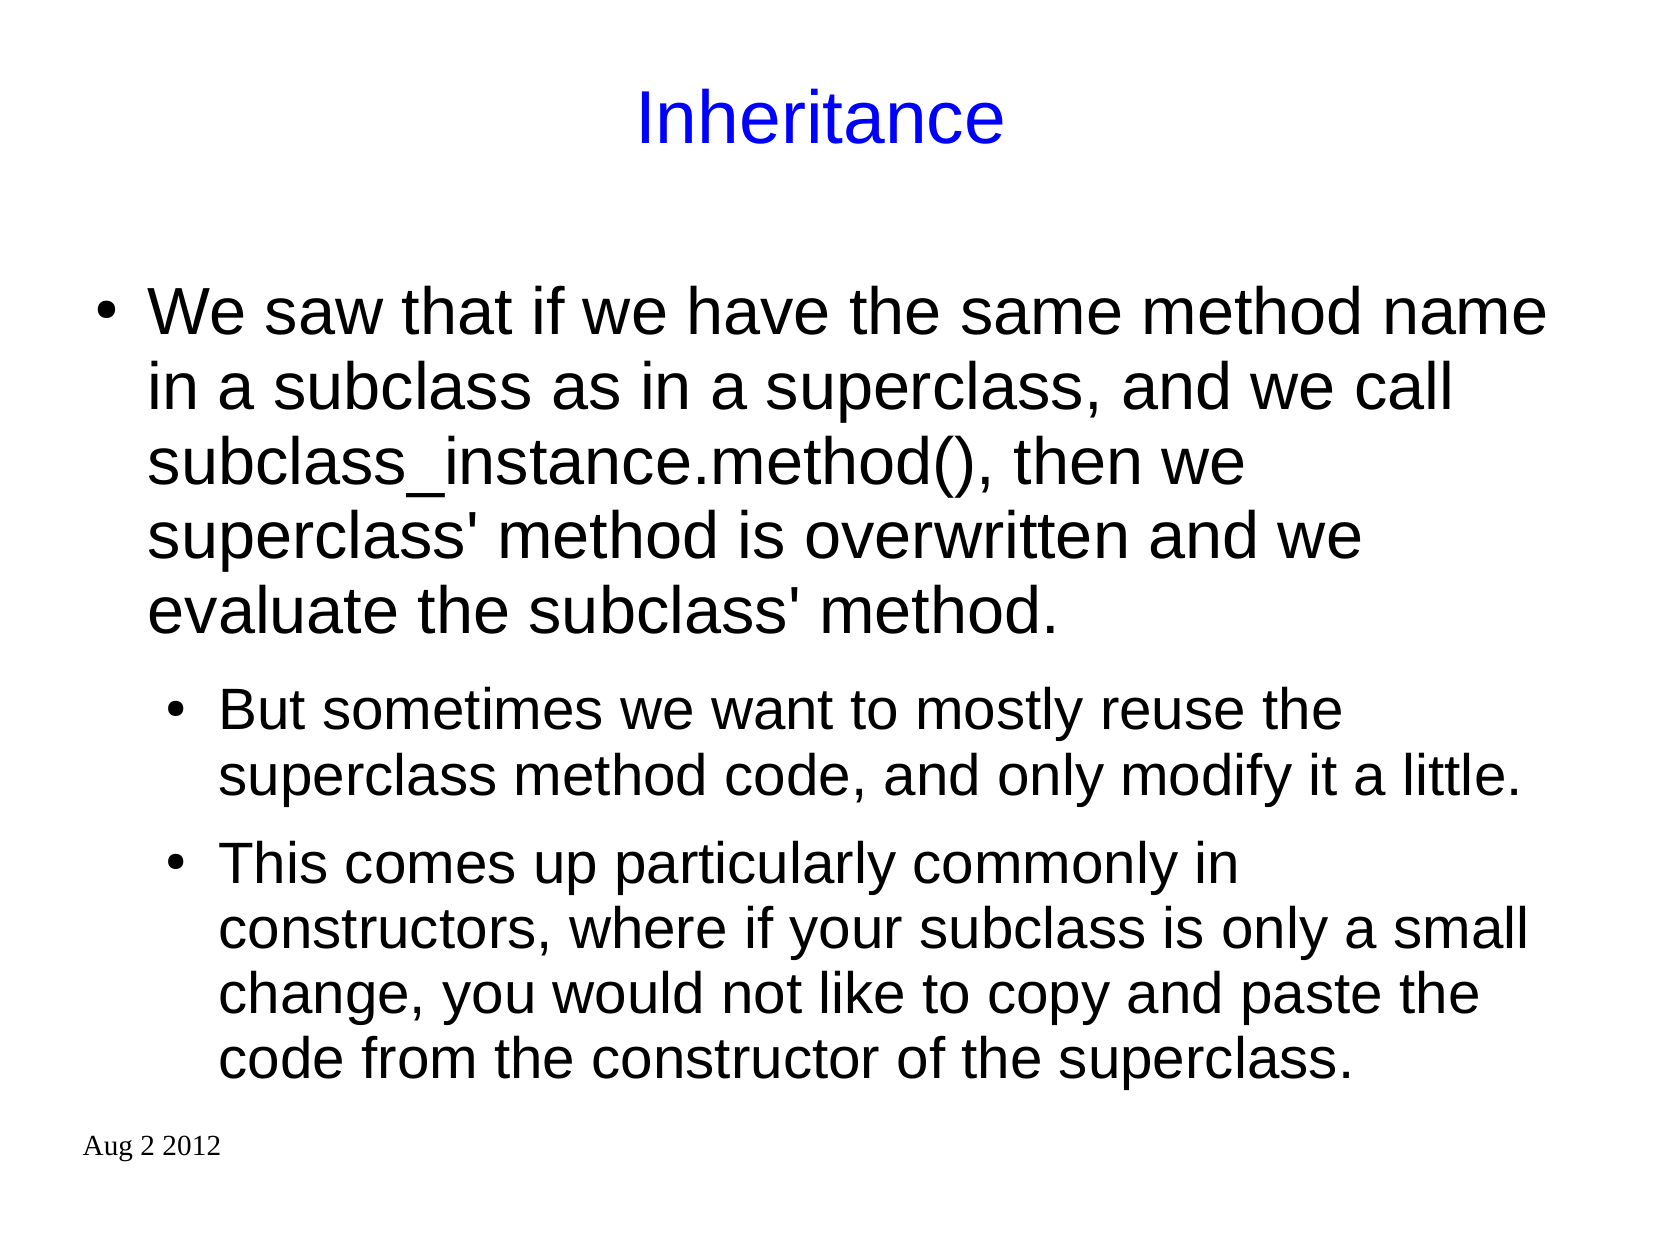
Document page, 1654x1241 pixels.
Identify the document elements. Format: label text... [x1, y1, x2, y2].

title Inheritance [76, 58, 1565, 178]
list We saw that if we have the same method name in a subclass as in a superclass, and we call subclass_instance.method(), then we superclass' method is overwritten and we evaluate the subclass' method. But sometimes we want to mostly reuse the superclass method code, and only modify it a little. This comes up particularly commonly in constructors, where if your subclass is only a small change, you would not like to copy and paste the code from the constructor of the superclass. [76, 274, 1565, 1093]
